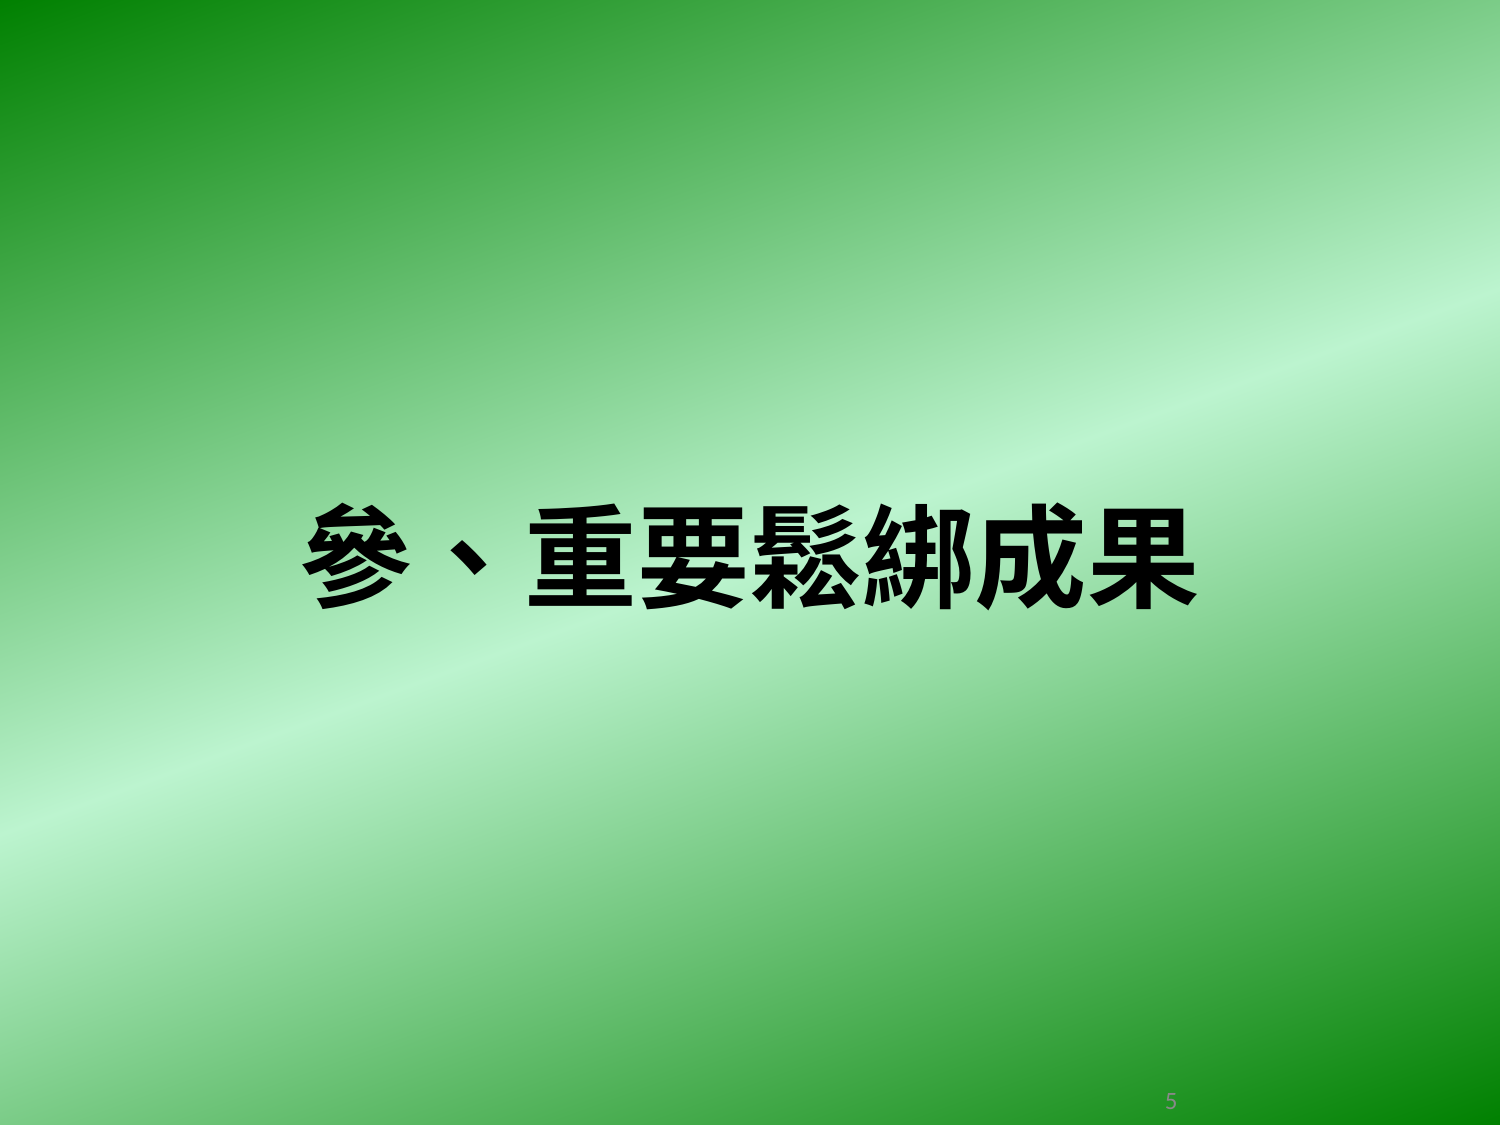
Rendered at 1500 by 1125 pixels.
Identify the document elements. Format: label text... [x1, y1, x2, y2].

title 參、重要鬆綁成果 [112, 479, 1388, 721]
text_box 5 [1149, 1069, 1500, 1125]
